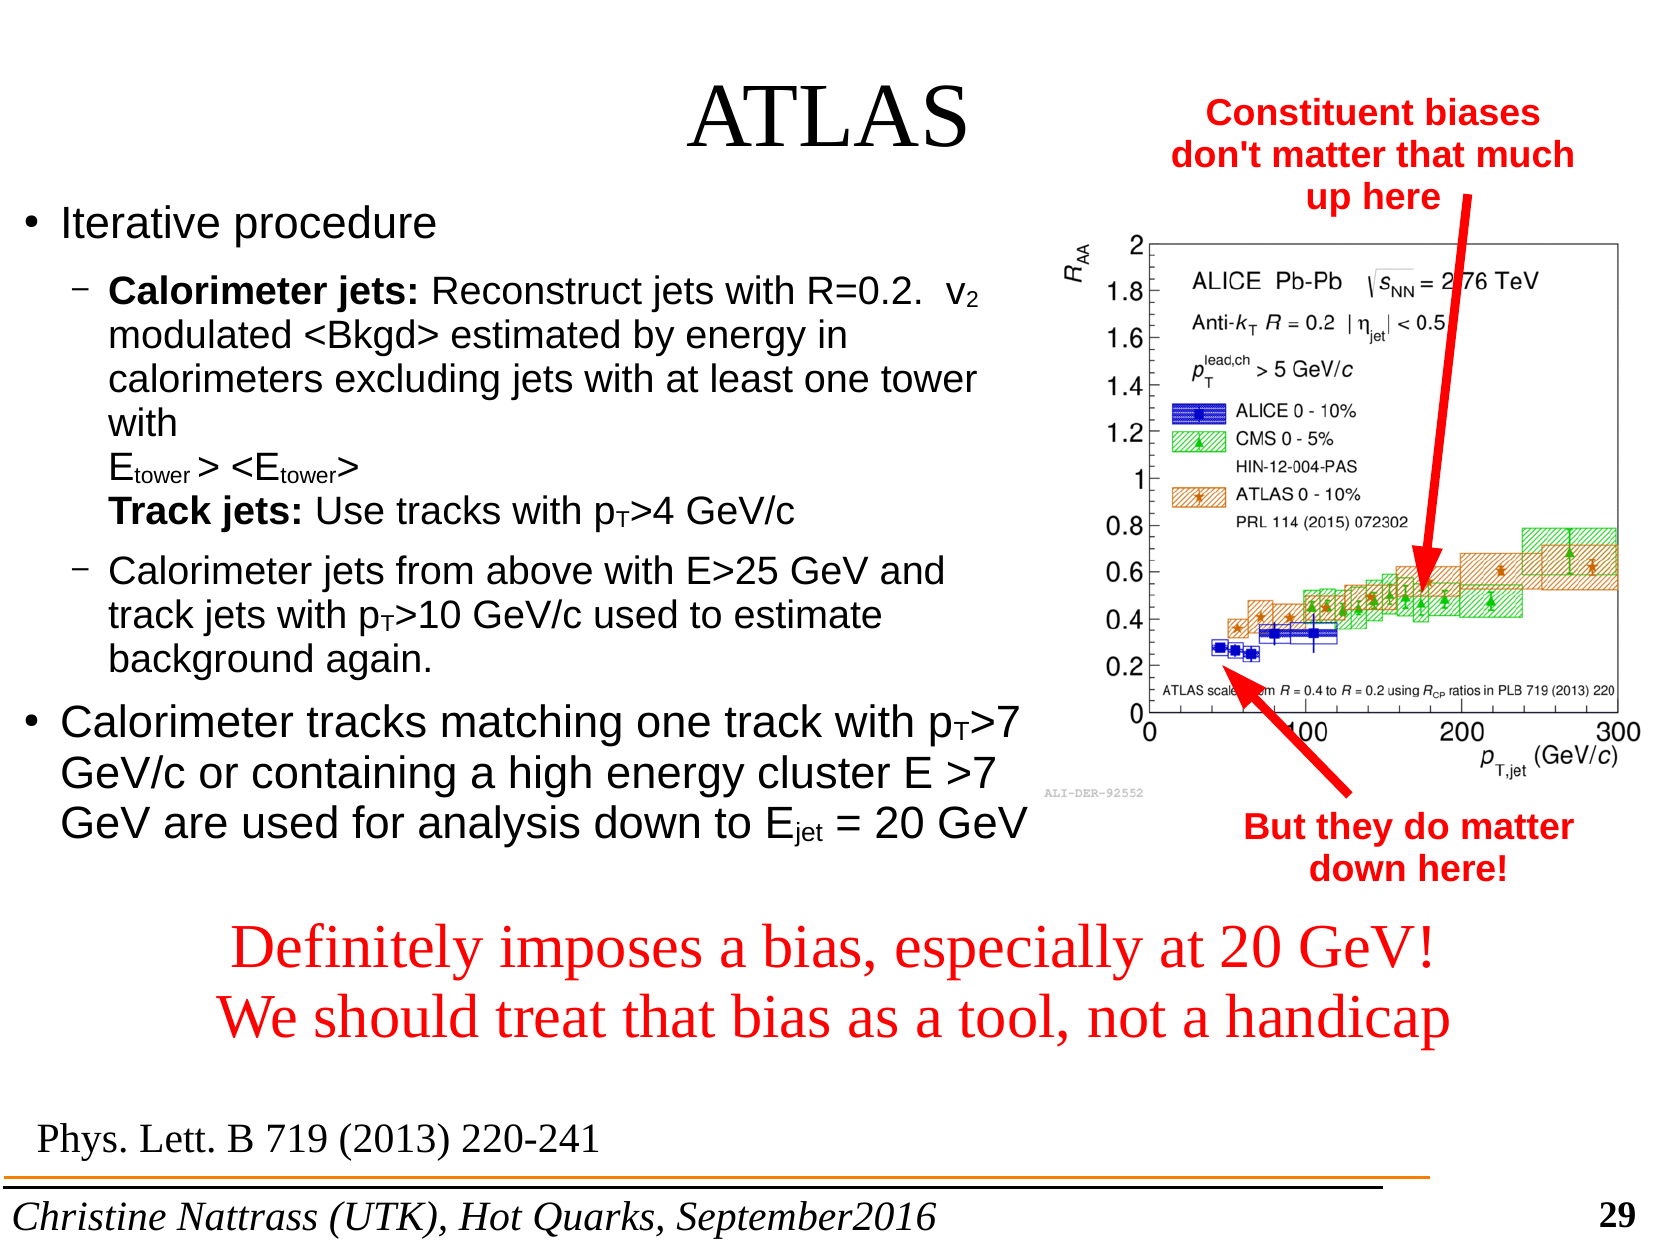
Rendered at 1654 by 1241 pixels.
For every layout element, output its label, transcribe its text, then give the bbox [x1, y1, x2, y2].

list Iterative procedure Calorimeter jets: Reconstruct jets with R=0.2. v2 modulated <Bkgd> estimated by energy in calorimeters excluding jets with at least one tower with Etower > <Etower> Track jets: Use tracks with pT>4 GeV/c Calorimeter jets from above with E>25 GeV and track jets with pT>10 GeV/c used to estimate background again. Calorimeter tracks matching one track with pT>7 GeV/c or containing a high energy cluster E >7 GeV are used for analysis down to Ejet = 20 GeV [11, 198, 1030, 904]
title ATLAS [84, 12, 1573, 220]
text_box Phys. Lett. B 719 (2013) 220-241 [21, 1059, 758, 1241]
text_box Constituent biases don't matter that much up here [1140, 84, 1606, 226]
text_box Definitely imposes a bias, especially at 20 GeV! We should treat that bias as a tool, not a handicap [11, 904, 1654, 1059]
picture [1041, 220, 1642, 799]
text_box But they do matter down here! [1176, 798, 1642, 898]
